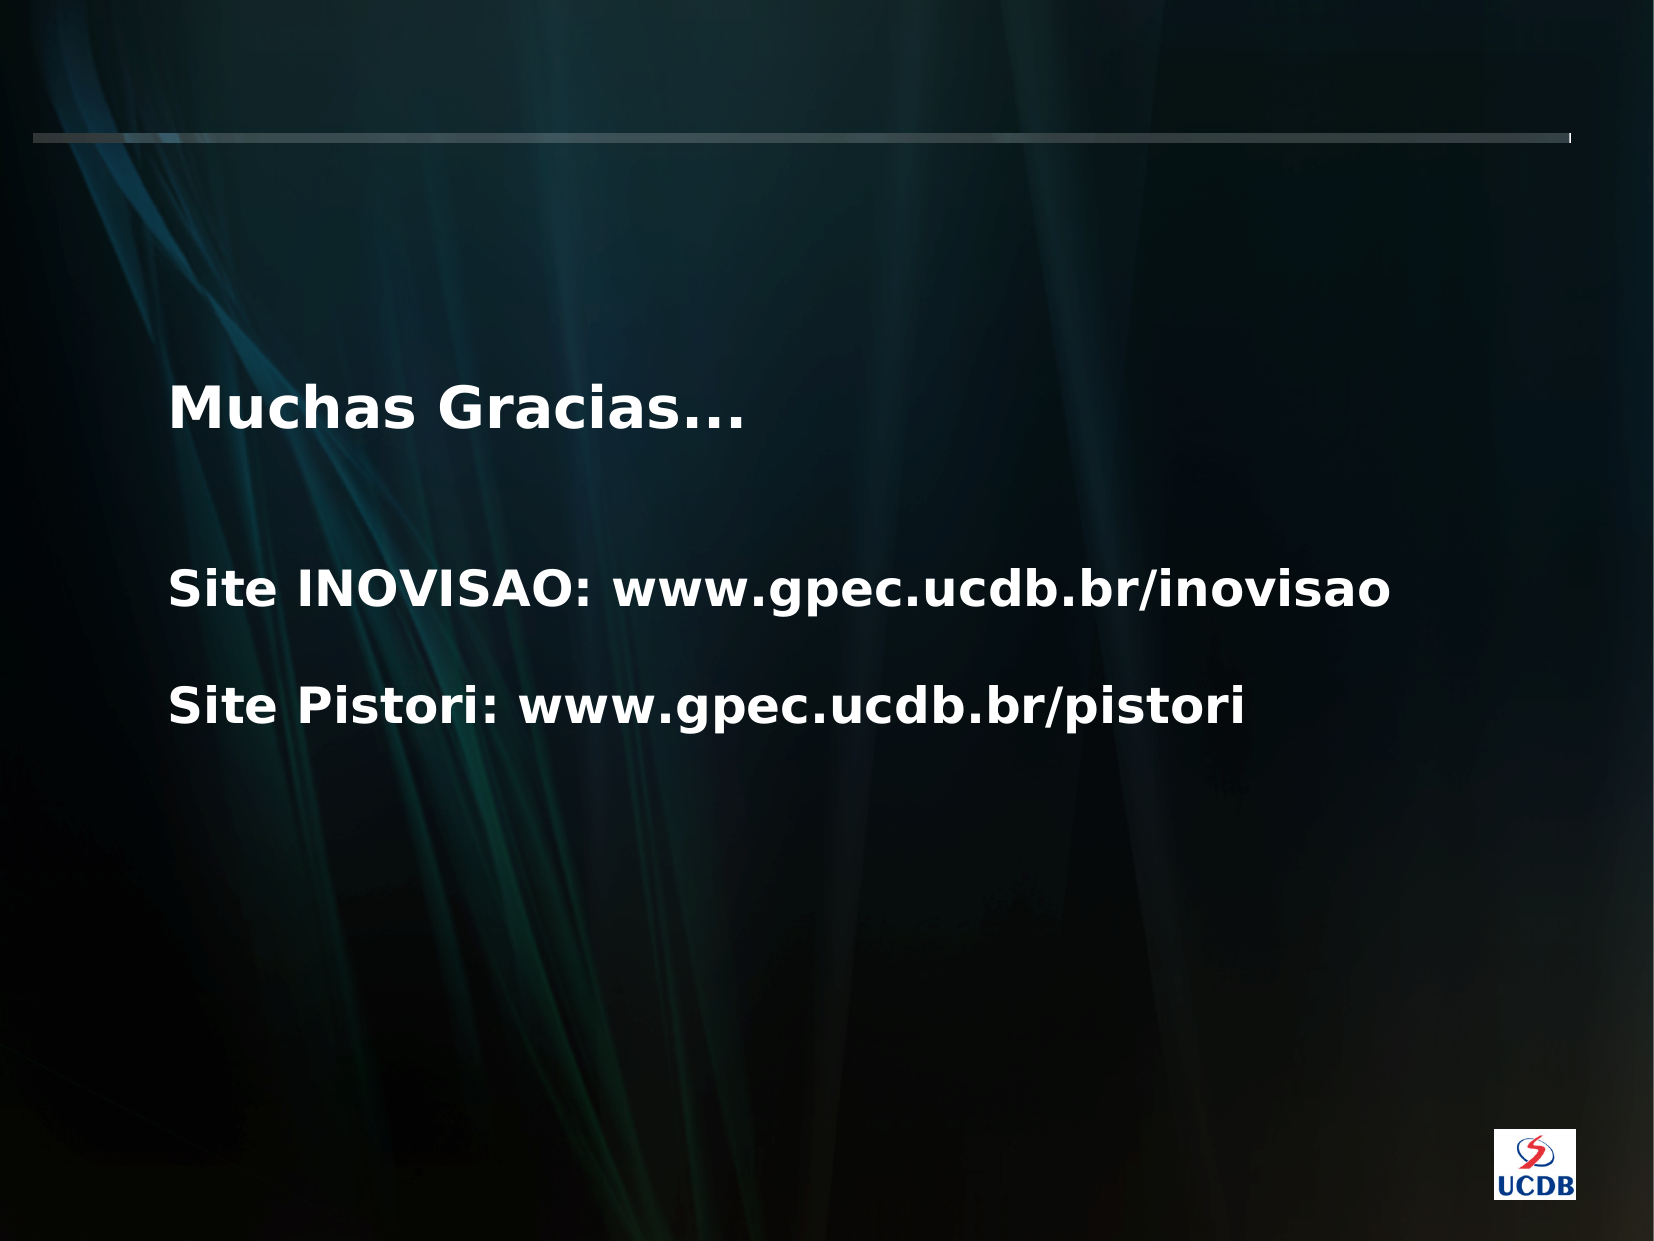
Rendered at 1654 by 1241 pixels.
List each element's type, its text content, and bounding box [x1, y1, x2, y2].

picture [0, 0, 1654, 1241]
text_box Muchas Gracias... Site INOVISAO: www.gpec.ucdb.br/inovisao Site Pistori: www.gpec.ucdb.br/pistori [153, 364, 1607, 438]
